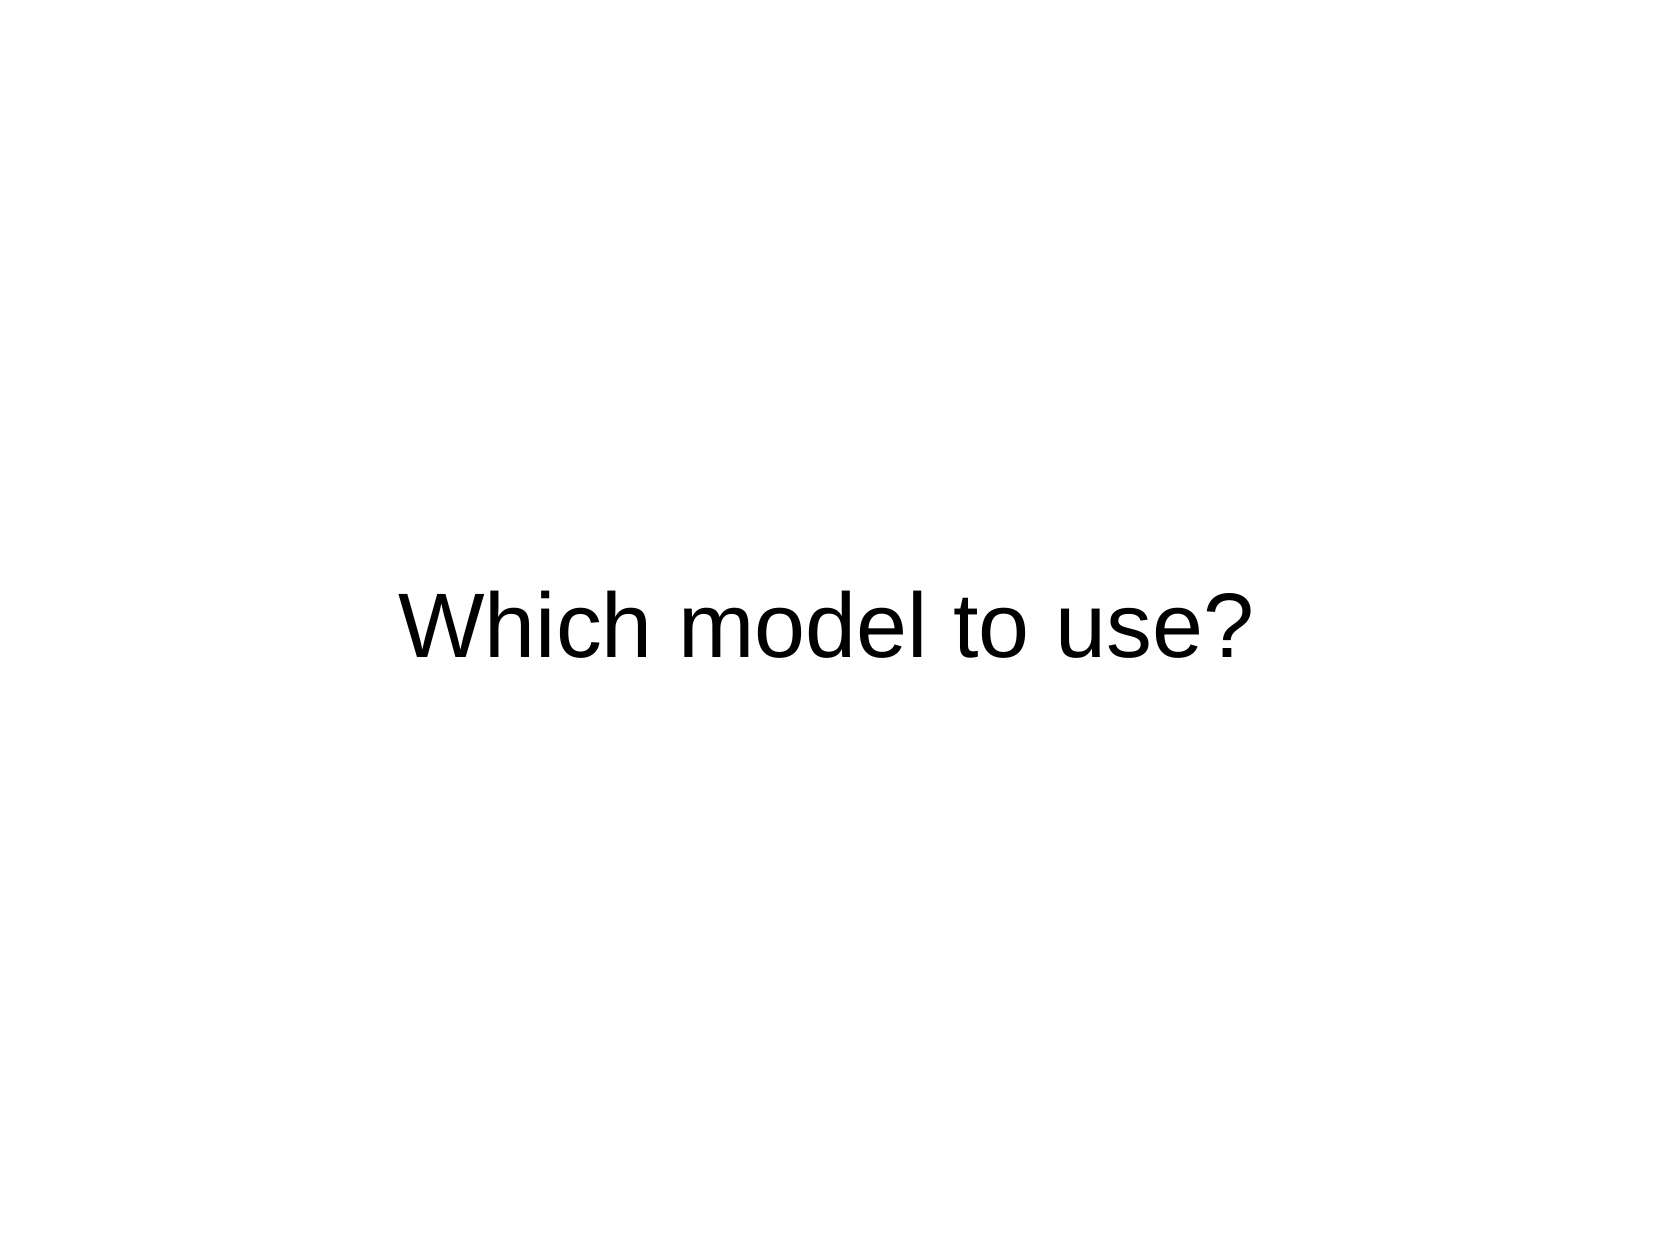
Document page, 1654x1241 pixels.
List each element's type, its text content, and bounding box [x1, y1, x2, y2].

title Which model to use? [82, 521, 1571, 729]
